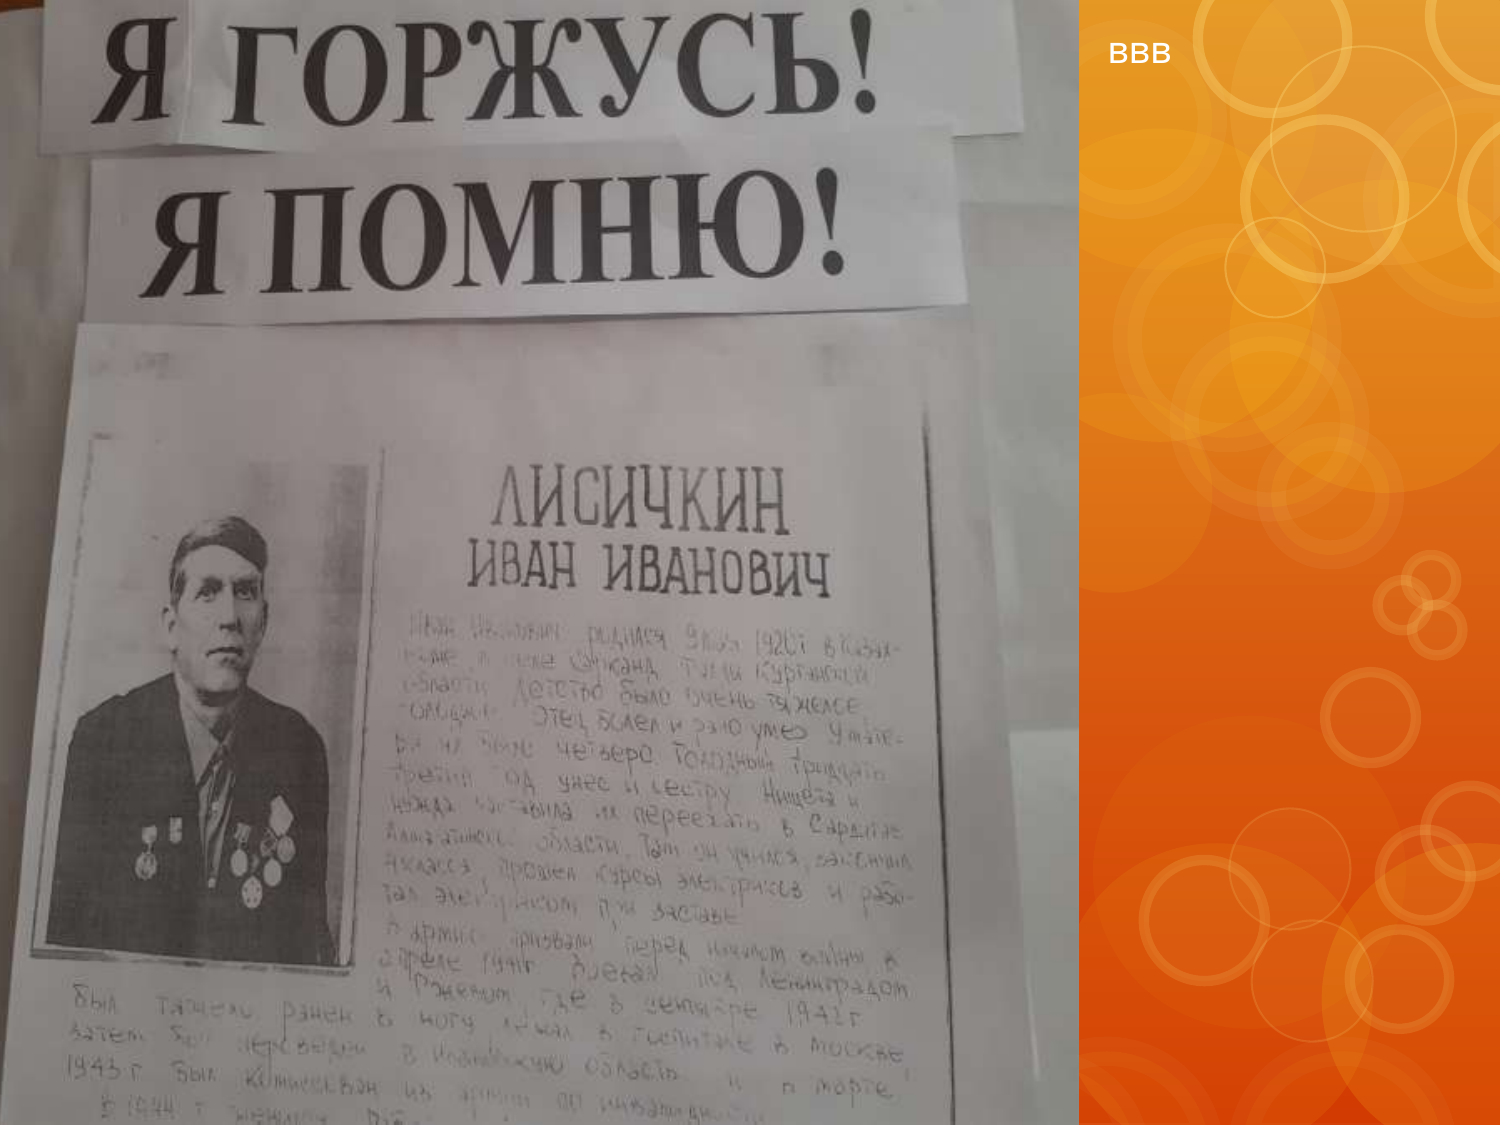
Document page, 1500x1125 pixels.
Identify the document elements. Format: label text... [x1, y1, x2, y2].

picture [0, 0, 1079, 1125]
text_box ввв [1092, 19, 1500, 79]
